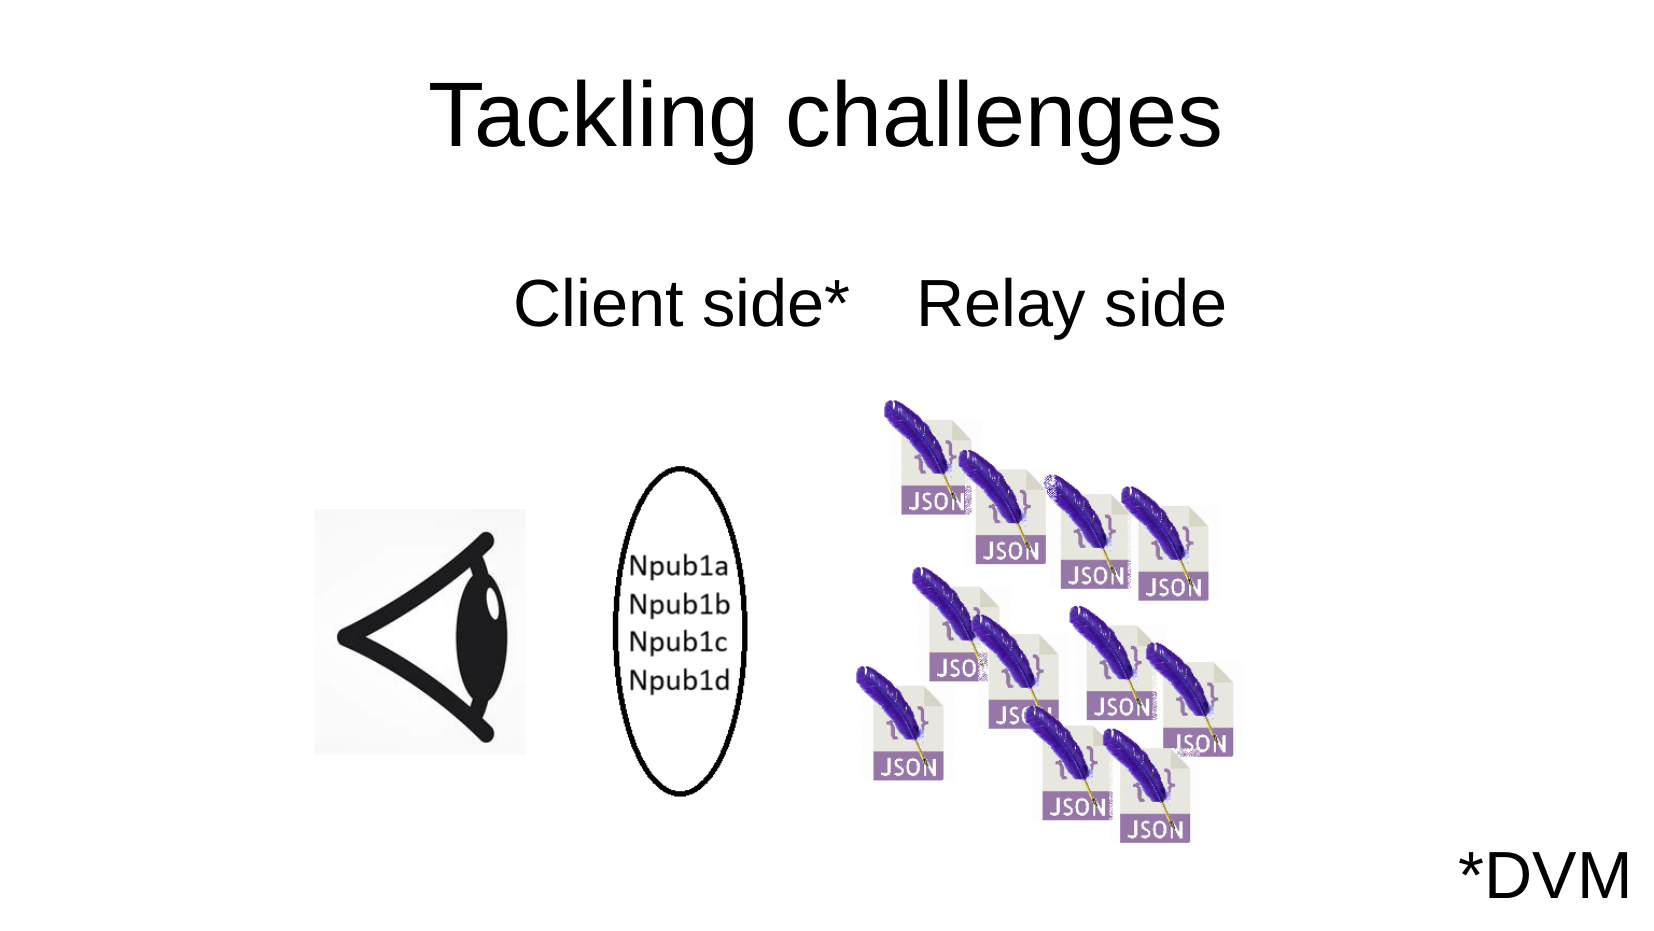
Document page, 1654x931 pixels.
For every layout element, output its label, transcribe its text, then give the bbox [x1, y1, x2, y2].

list *DVM [1387, 837, 1654, 931]
list Relay side [845, 265, 1329, 403]
picture [265, 365, 1300, 873]
list Client side* [442, 265, 845, 403]
title Tackling challenges [82, 37, 1571, 193]
